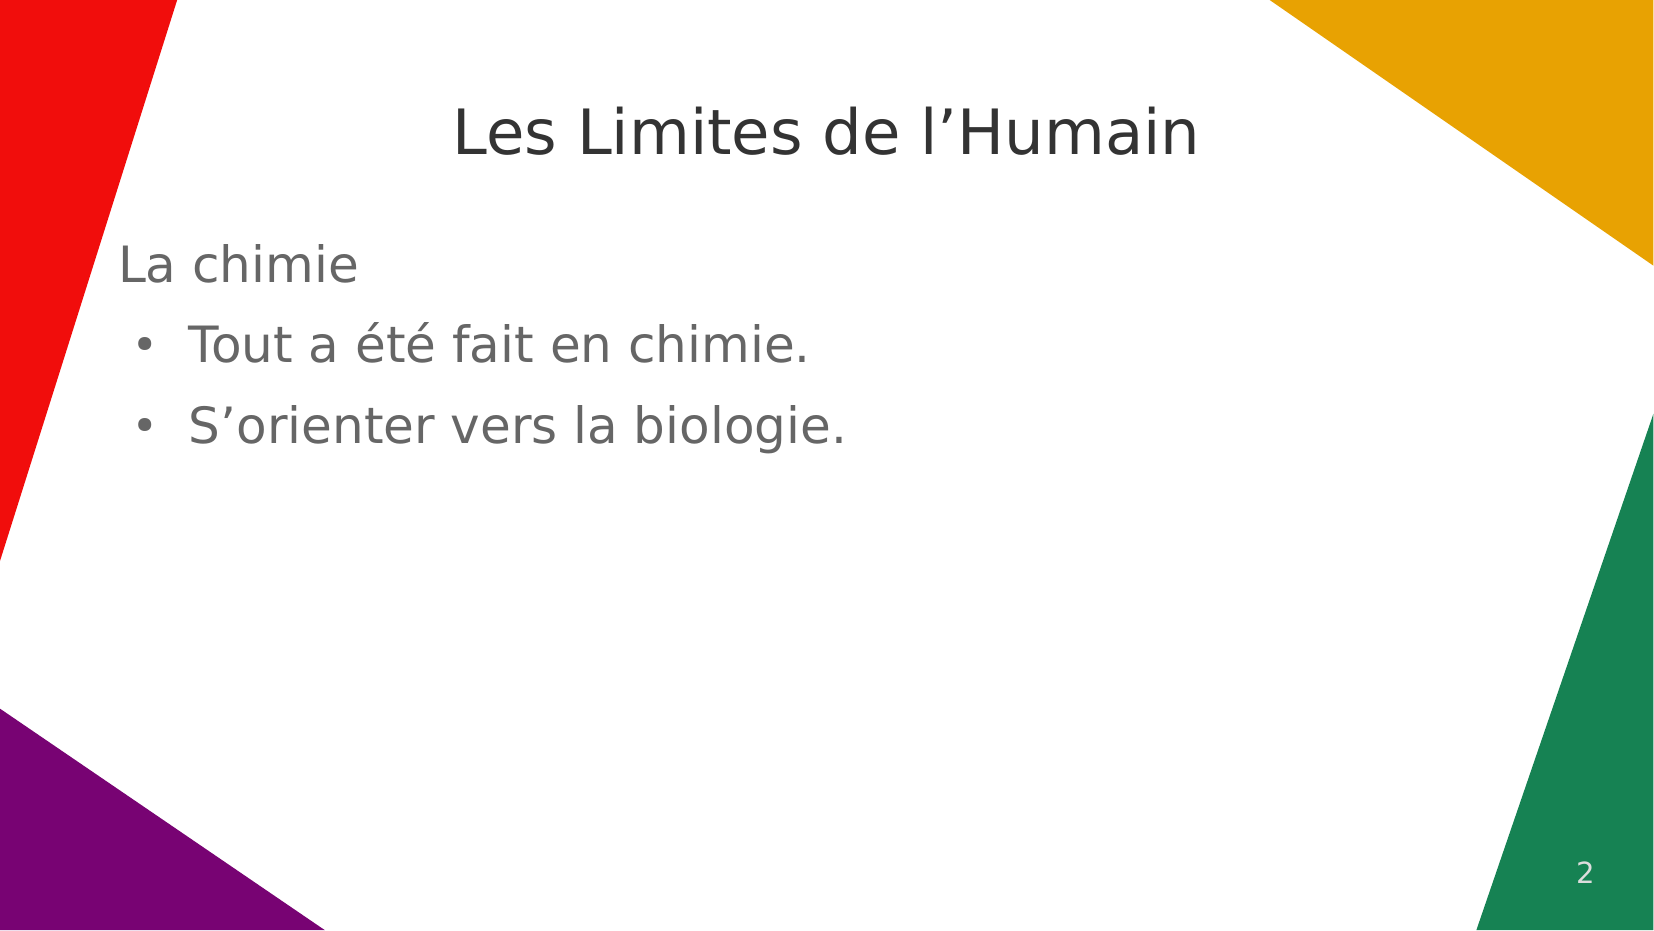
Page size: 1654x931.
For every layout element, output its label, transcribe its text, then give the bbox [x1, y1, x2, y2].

title Les Limites de l’Humain [118, 59, 1536, 207]
list La chimie Tout a été fait en chimie. S’orienter vers la biologie. [118, 236, 1536, 827]
